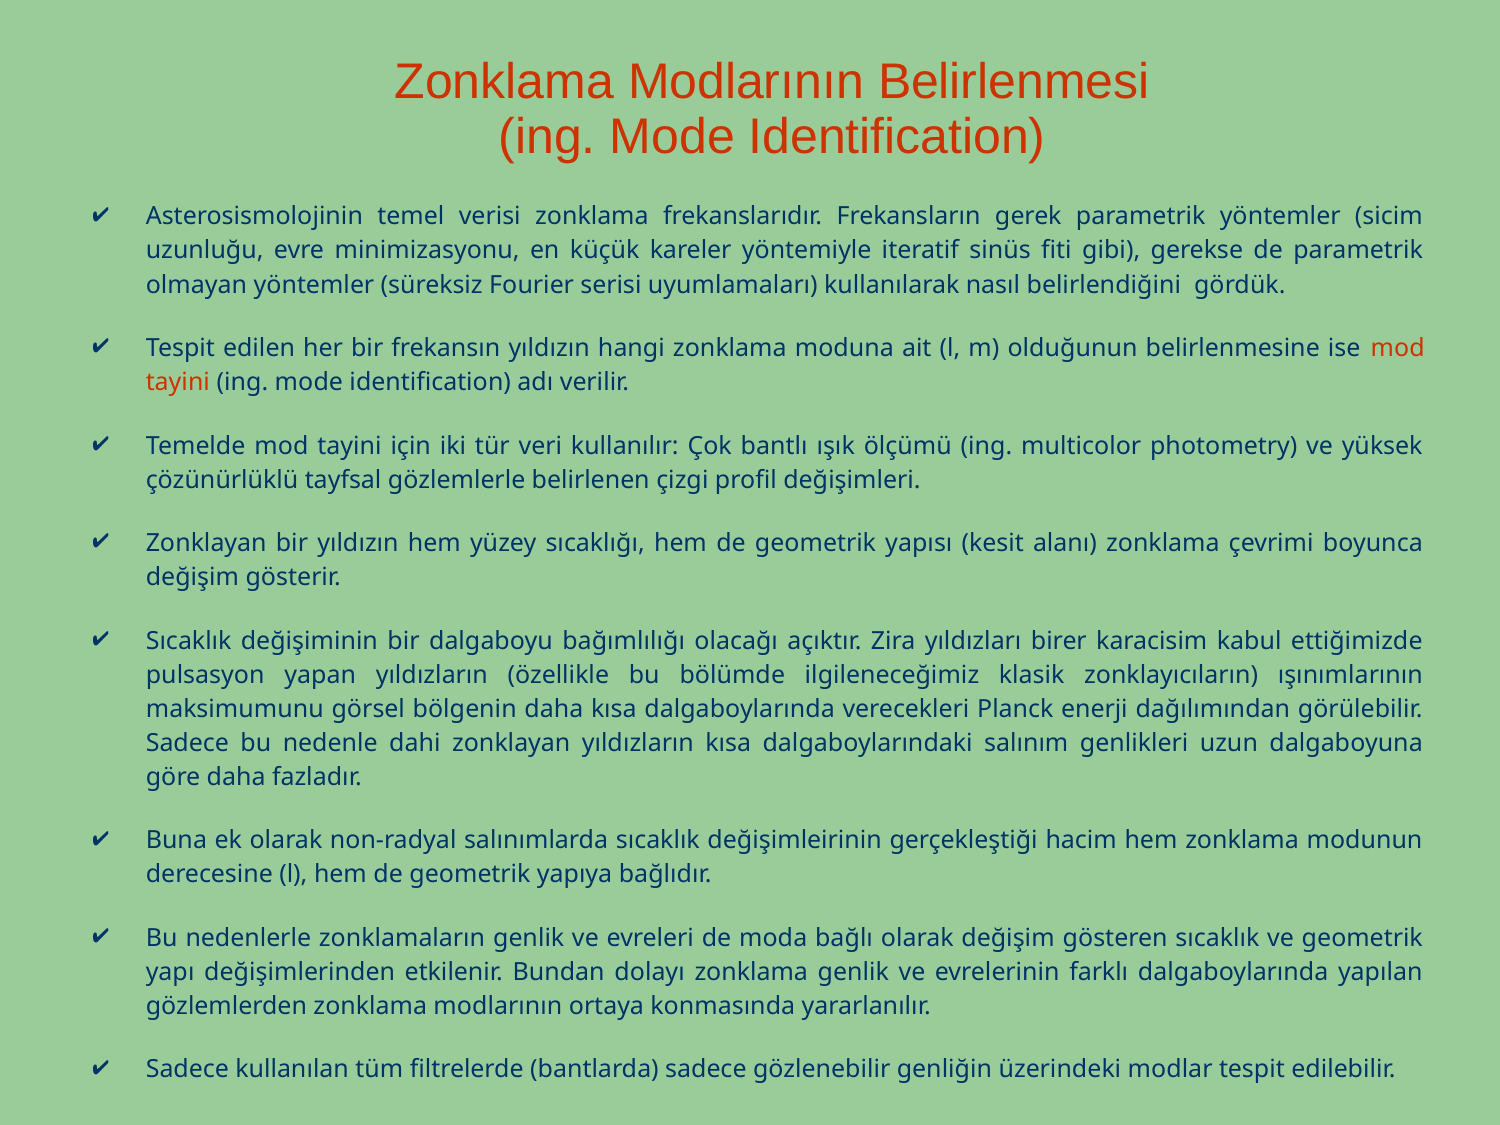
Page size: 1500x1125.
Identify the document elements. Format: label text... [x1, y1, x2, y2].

title Zonklama Modlarının Belirlenmesi (ing. Mode Identification) [135, 22, 1410, 196]
list Asterosismolojinin temel verisi zonklama frekanslarıdır. Frekansların gerek parametrik yöntemler (sicim uzunluğu, evre minimizasyonu, en küçük kareler yöntemiyle iteratif sinüs fiti gibi), gerekse de parametrik olmayan yöntemler (süreksiz Fourier serisi uyumlamaları) kullanılarak nasıl belirlendiğini gördük. Tespit edilen her bir frekansın yıldızın hangi zonklama moduna ait (l, m) olduğunun belirlenmesine ise mod tayini (ing. mode identification) adı verilir. Temelde mod tayini için iki tür veri kullanılır: Çok bantlı ışık ölçümü (ing. multicolor photometry) ve yüksek çözünürlüklü tayfsal gözlemlerle belirlenen çizgi profil değişimleri. Zonklayan bir yıldızın hem yüzey sıcaklığı, hem de geometrik yapısı (kesit alanı) zonklama çevrimi boyunca değişim gösterir. Sıcaklık değişiminin bir dalgaboyu bağımlılığı olacağı açıktır. Zira yıldızları birer karacisim kabul ettiğimizde pulsasyon yapan yıldızların (özellikle bu bölümde ilgileneceğimiz klasik zonklayıcıların) ışınımlarının maksimumunu görsel bölgenin daha kısa dalgaboylarında verecekleri Planck enerji dağılımından görülebilir. Sadece bu nedenle dahi zonklayan yıldızların kısa dalgaboylarındaki salınım genlikleri uzun dalgaboyuna göre daha fazladır. Buna ek olarak non-radyal salınımlarda sıcaklık değişimleirinin gerçekleştiği hacim hem zonklama modunun derecesine (l), hem de geometrik yapıya bağlıdır. Bu nedenlerle zonklamaların genlik ve evreleri de moda bağlı olarak değişim gösteren sıcaklık ve geometrik yapı değişimlerinden etkilenir. Bundan dolayı zonklama genlik ve evrelerinin farklı dalgaboylarında yapılan gözlemlerden zonklama modlarının ortaya konmasında yararlanılır. Sadece kullanılan tüm filtrelerde (bantlarda) sadece gözlenebilir genliğin üzerindeki modlar tespit edilebilir. [75, 198, 1425, 1096]
